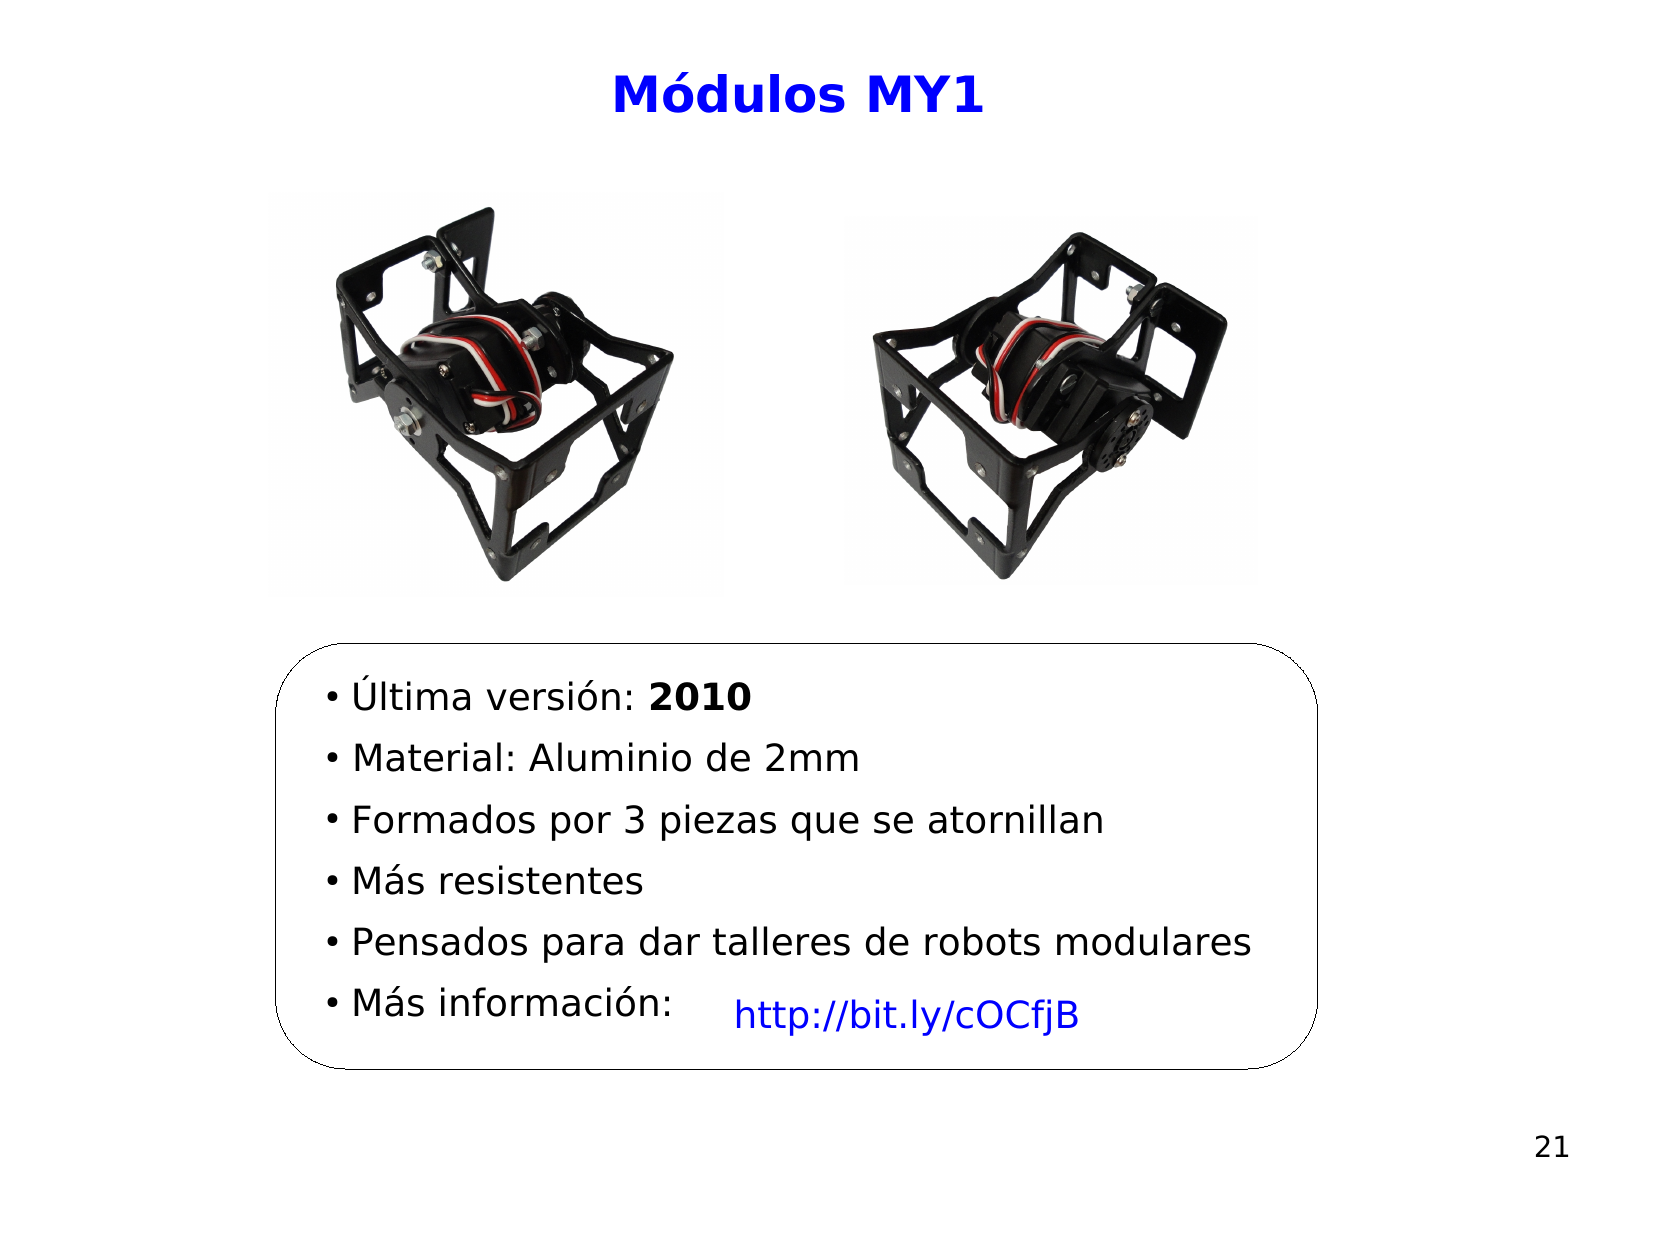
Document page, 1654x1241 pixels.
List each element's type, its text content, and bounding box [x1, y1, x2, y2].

text_box Módulos MY1 [596, 58, 1001, 132]
text_box http://bit.ly/cOCfjB [718, 985, 1096, 1045]
text_box Última versión: 2010 Material: Aluminio de 2mm Formados por 3 piezas que se atornillan Más resistentes Pensados para dar talleres de robots modulares Más información: [311, 668, 1268, 1056]
picture [268, 192, 724, 597]
picture [844, 216, 1258, 585]
